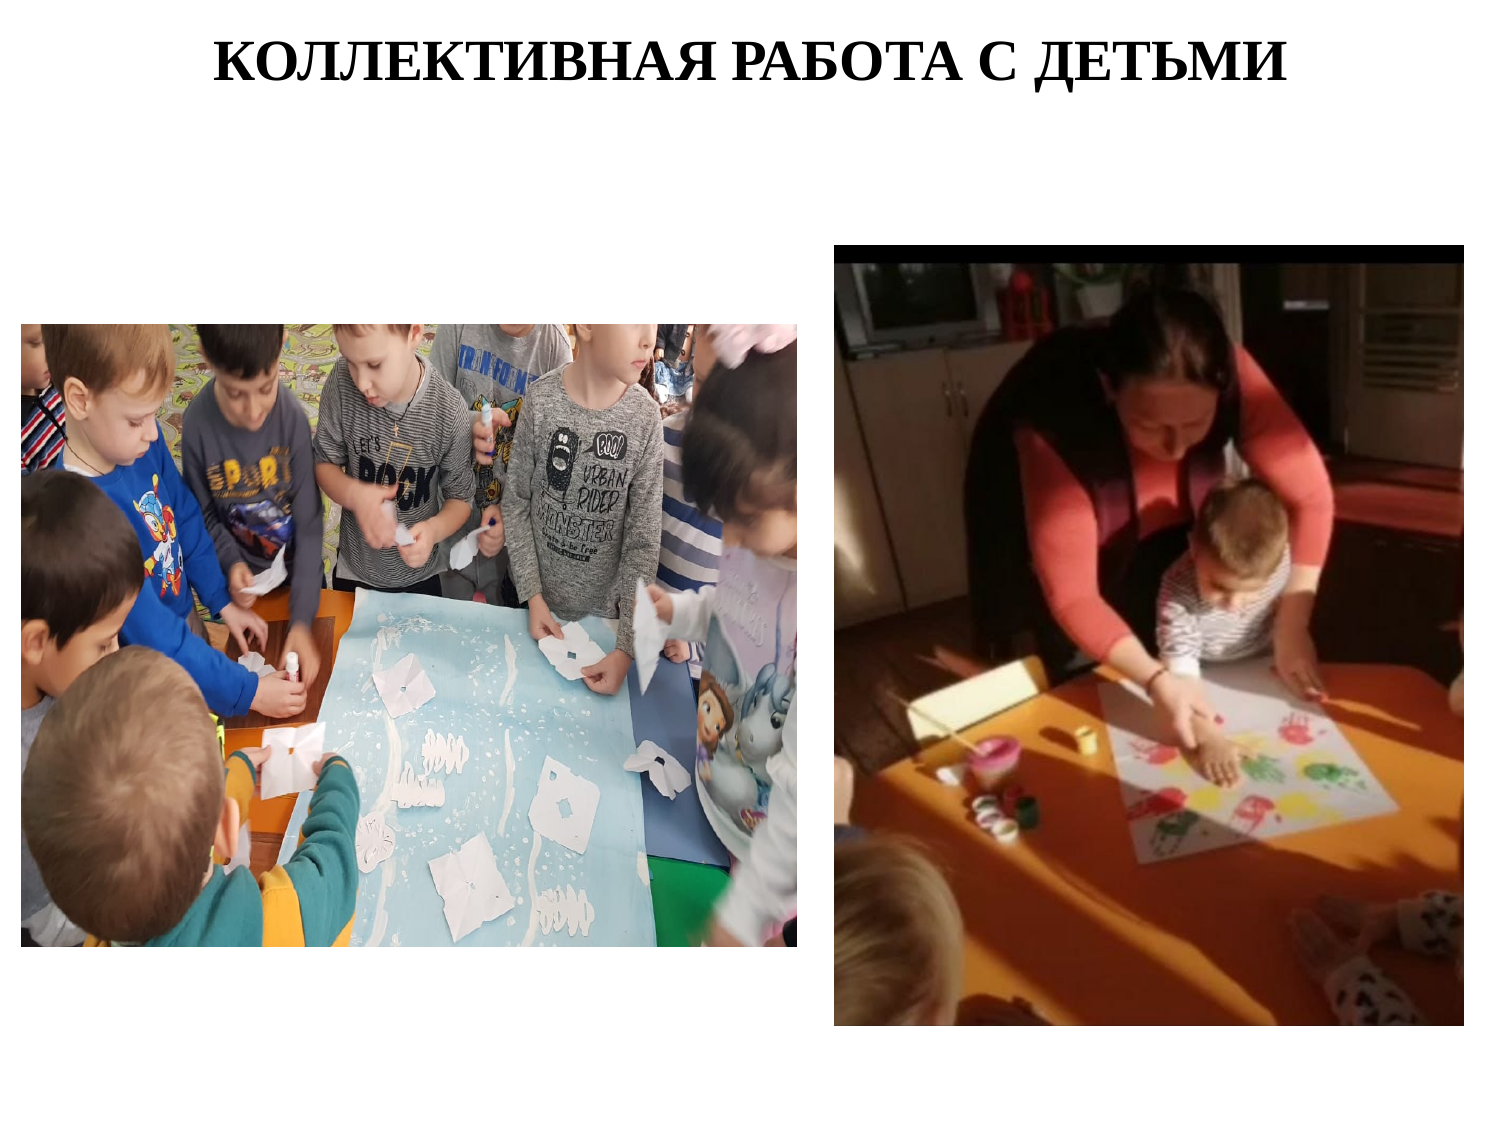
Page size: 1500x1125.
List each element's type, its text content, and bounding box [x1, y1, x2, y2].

picture [834, 245, 1464, 1026]
picture [21, 324, 797, 947]
text_box КОЛЛЕКТИВНАЯ РАБОТА С ДЕТЬМИ [2, 20, 1500, 101]
